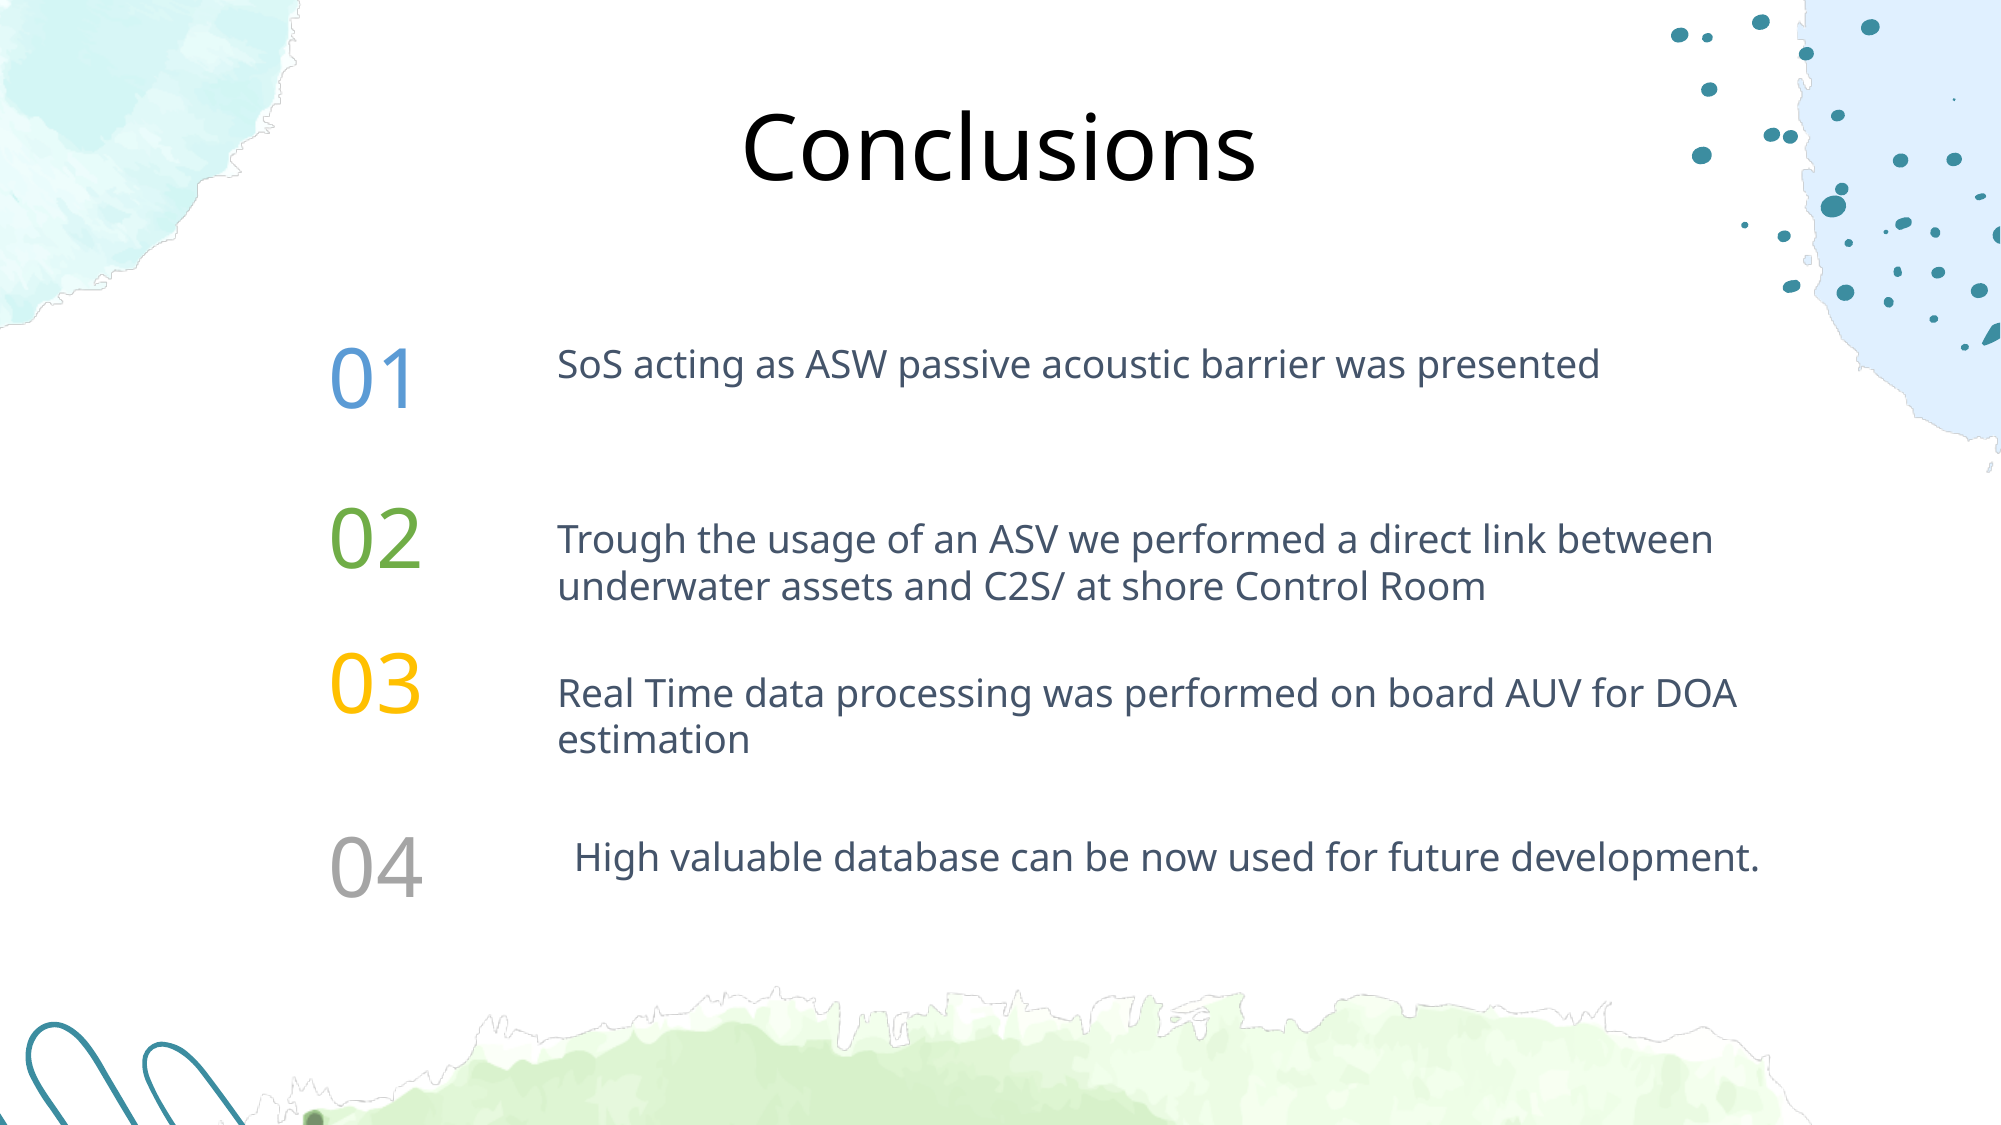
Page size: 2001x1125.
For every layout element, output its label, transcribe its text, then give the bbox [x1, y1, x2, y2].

text_box 01 [260, 282, 493, 442]
text_box SoS acting as ASW passive acoustic barrier was presented [537, 311, 1839, 415]
title Conclusions [161, 81, 1840, 208]
text_box Real Time data processing was performed on board AUV for DOA estimation [537, 649, 1839, 753]
text_box 04 [260, 771, 493, 941]
text_box 02 [260, 442, 493, 587]
text_box 03 [260, 587, 493, 758]
text_box Trough the usage of an ASV we performed a direct link between underwater assets and C2S/ at shore Control Room [537, 495, 1839, 599]
text_box High valuable database can be now used for future development. [554, 804, 1856, 908]
